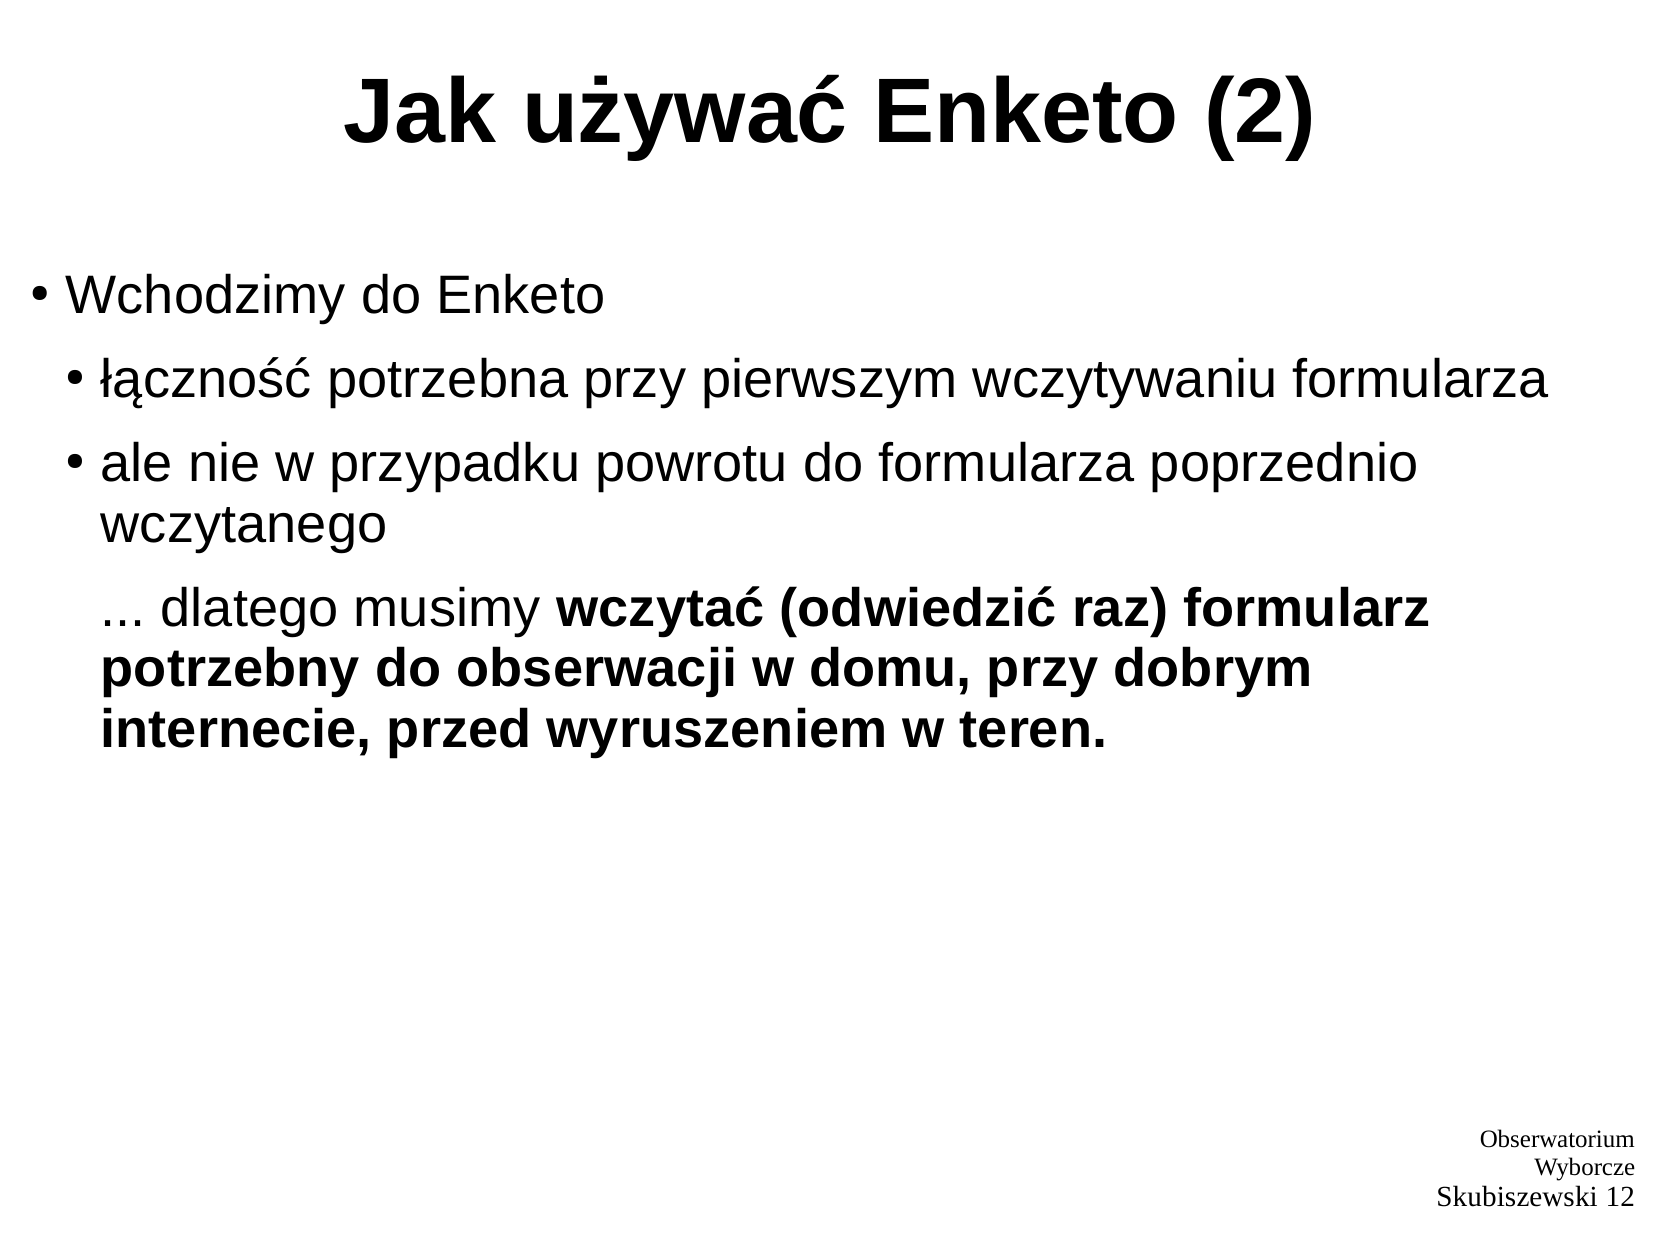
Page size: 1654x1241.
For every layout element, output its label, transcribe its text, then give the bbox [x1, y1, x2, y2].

list Wchodzimy do Enketo łączność potrzebna przy pierwszym wczytywaniu formularza ale nie w przypadku powrotu do formularza poprzednio wczytanego ... dlatego musimy wczytać (odwiedzić raz) formularz potrzebny do obserwacji w domu, przy dobrym internecie, przed wyruszeniem w teren. [30, 180, 1583, 1156]
title Jak używać Enketo (2) [86, 60, 1575, 180]
